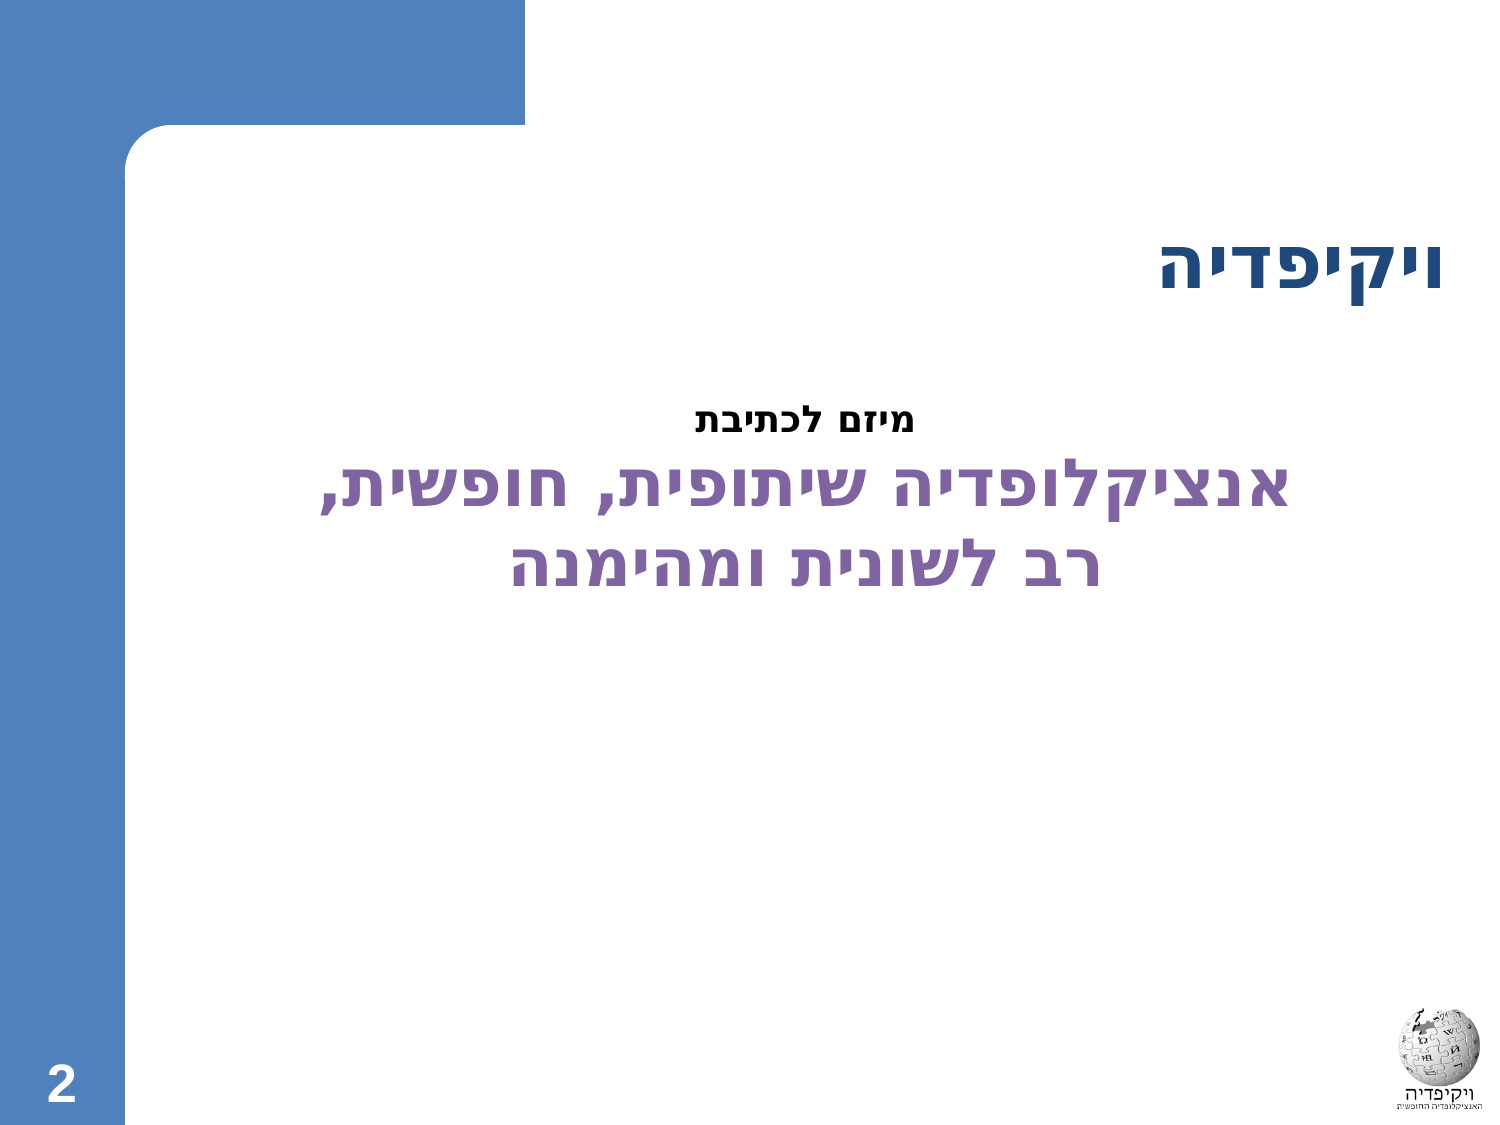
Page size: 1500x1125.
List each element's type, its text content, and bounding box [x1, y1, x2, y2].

title ויקיפדיה [150, 125, 1463, 313]
picture [1394, 1007, 1484, 1110]
slide_number <number> [13, 363, 111, 1121]
list מיזם לכתיבת אנציקלופדיה שיתופית, חופשית, רב לשונית ומהימנה [150, 387, 1463, 1000]
